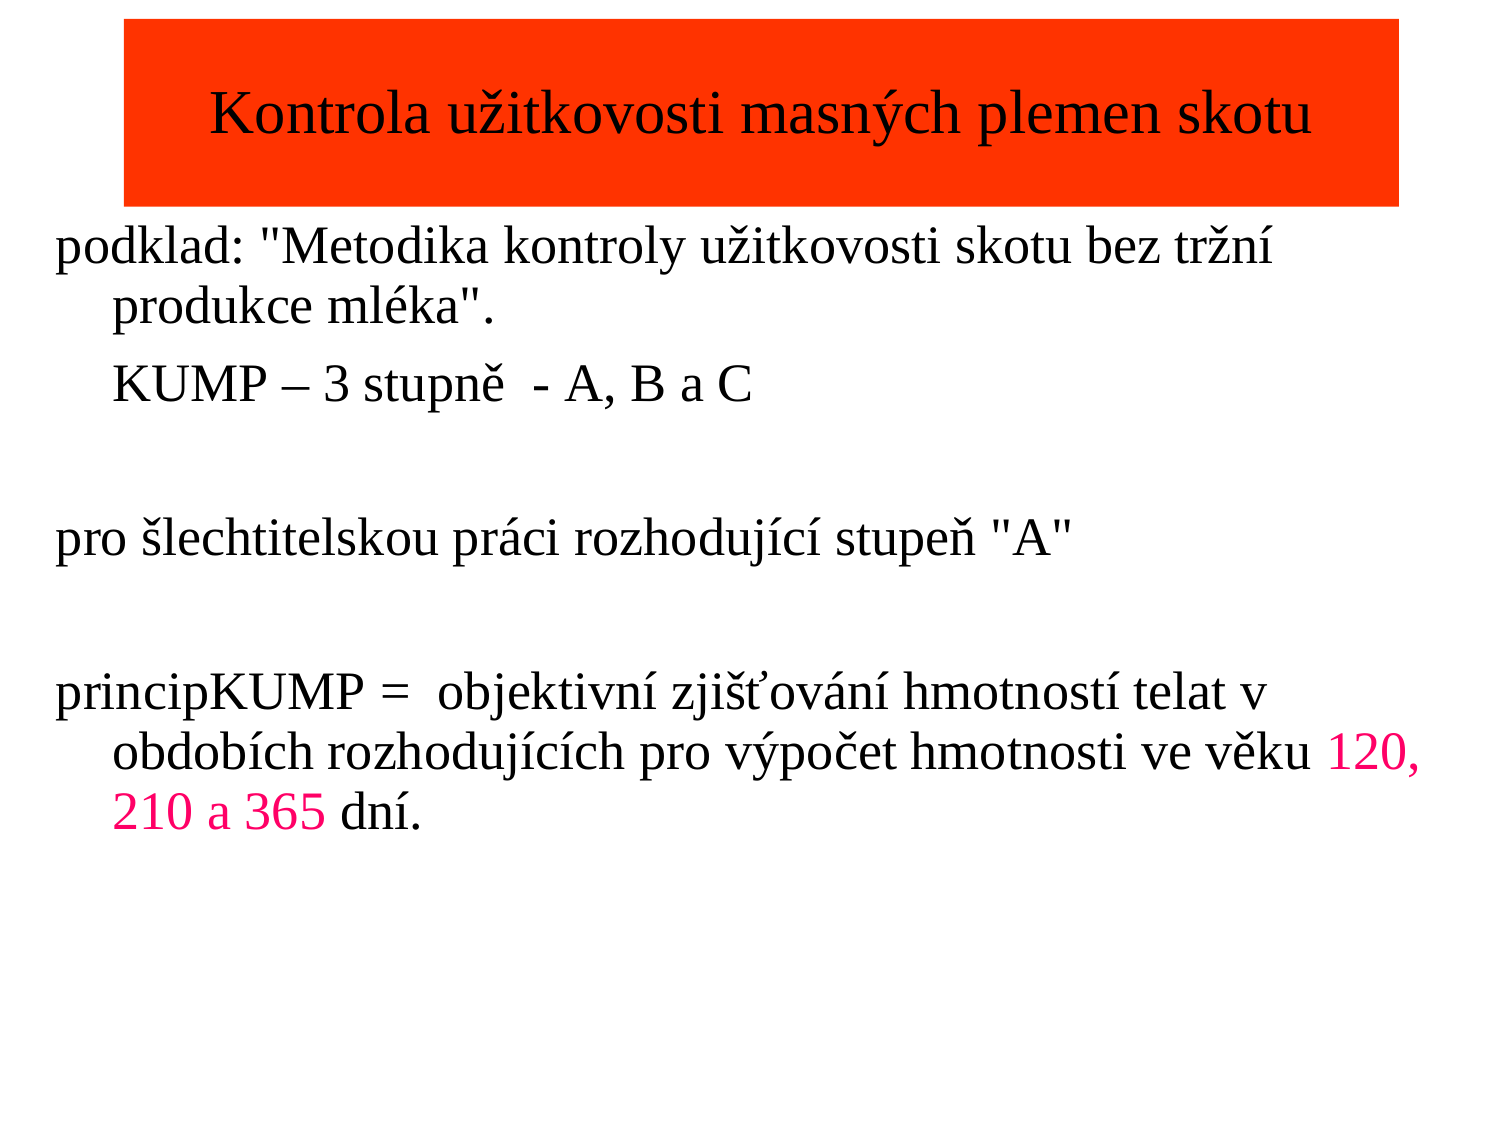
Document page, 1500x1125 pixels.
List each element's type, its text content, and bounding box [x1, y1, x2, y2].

title Kontrola užitkovosti masných plemen skotu [123, 18, 1399, 207]
list podklad: "Metodika kontroly užitkovosti skotu bez tržní produkce mléka". KUMP – 3 stupně - A, B a C pro šlechtitelskou práci rozhodující stupeň "A" principKUMP = objektivní zjišťování hmotností telat v obdobích rozhodujících pro výpočet hmotnosti ve věku 120, 210 a 365 dní. [41, 207, 1471, 1125]
